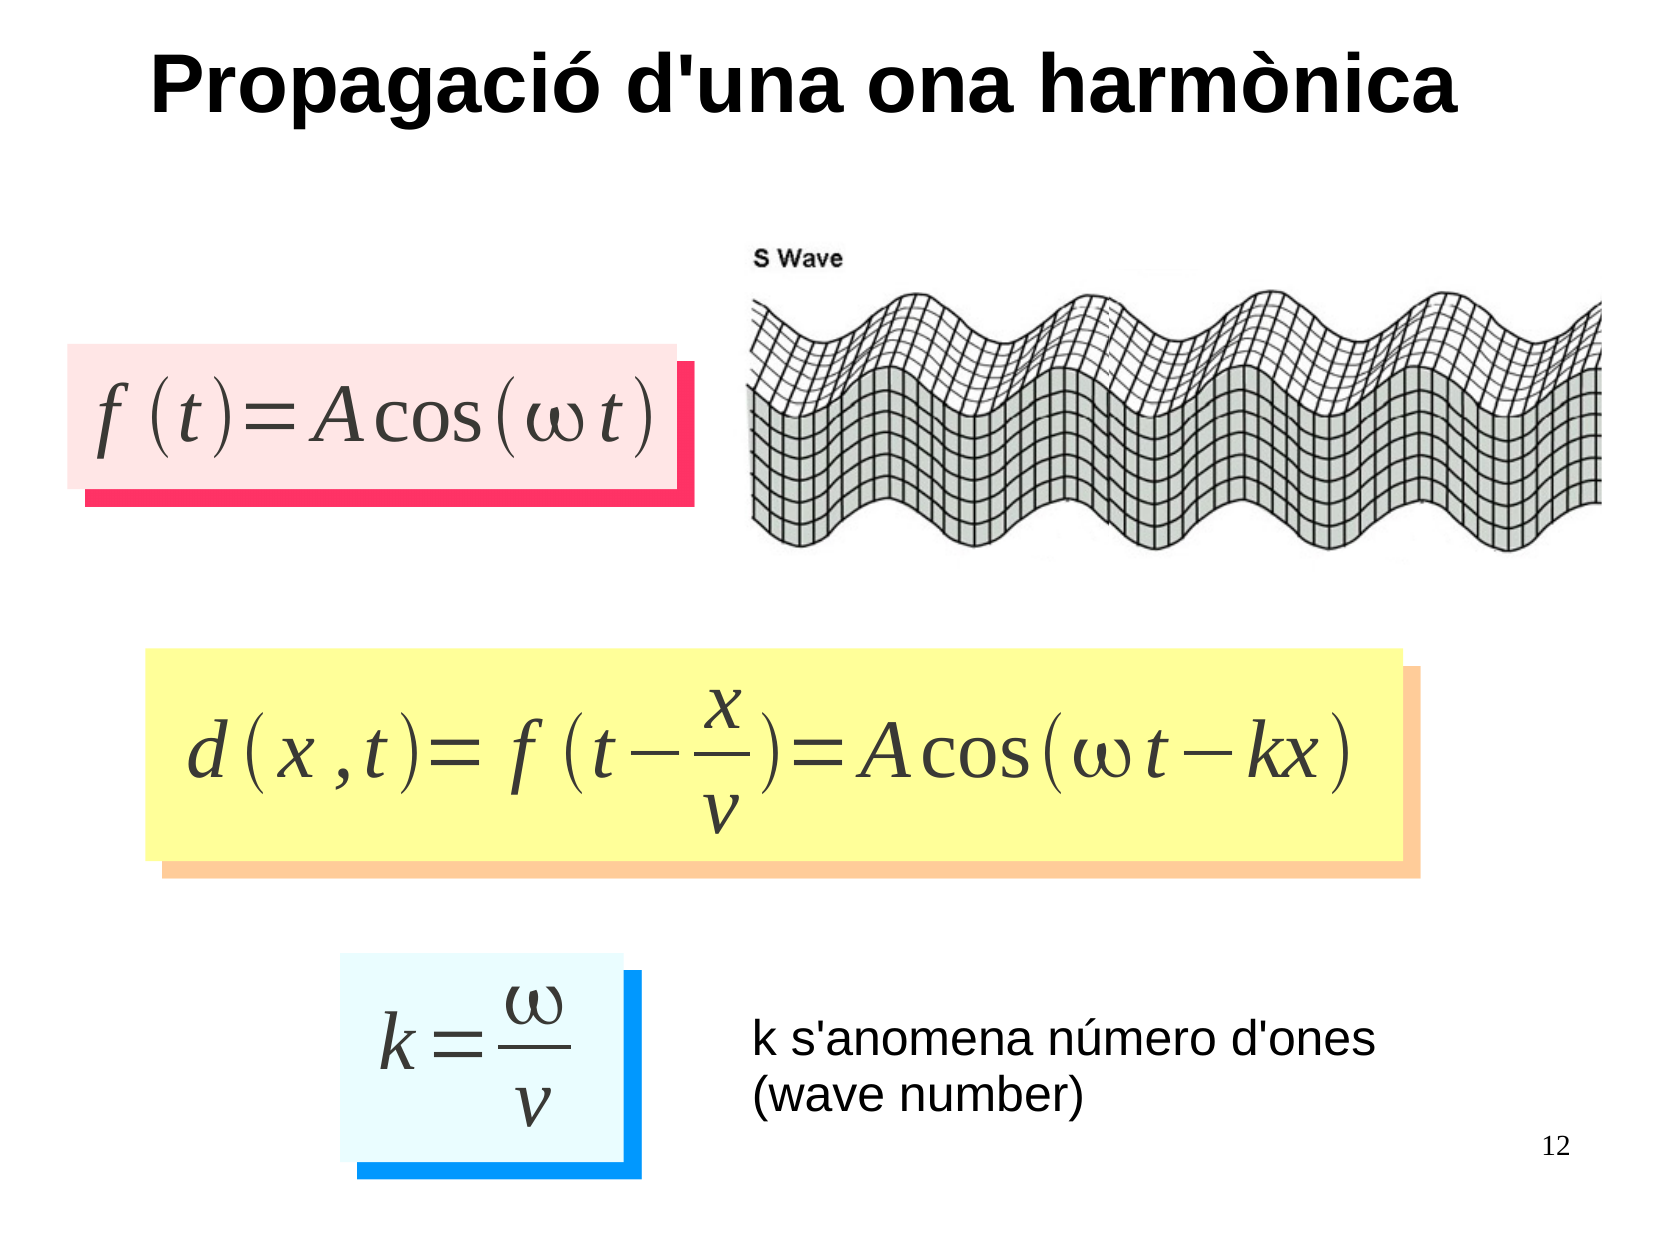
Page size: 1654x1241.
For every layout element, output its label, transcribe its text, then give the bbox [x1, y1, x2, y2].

text_box k s'anomena número d'ones (wave number) [737, 1002, 1428, 1130]
chart [369, 957, 582, 1145]
chart [177, 655, 1360, 852]
text_box Propagació d'una ona harmònica [134, 30, 1503, 139]
chart [71, 368, 663, 464]
text_box [340, 953, 624, 1163]
picture [733, 230, 1602, 585]
text_box [145, 648, 1404, 862]
text_box [67, 343, 677, 490]
